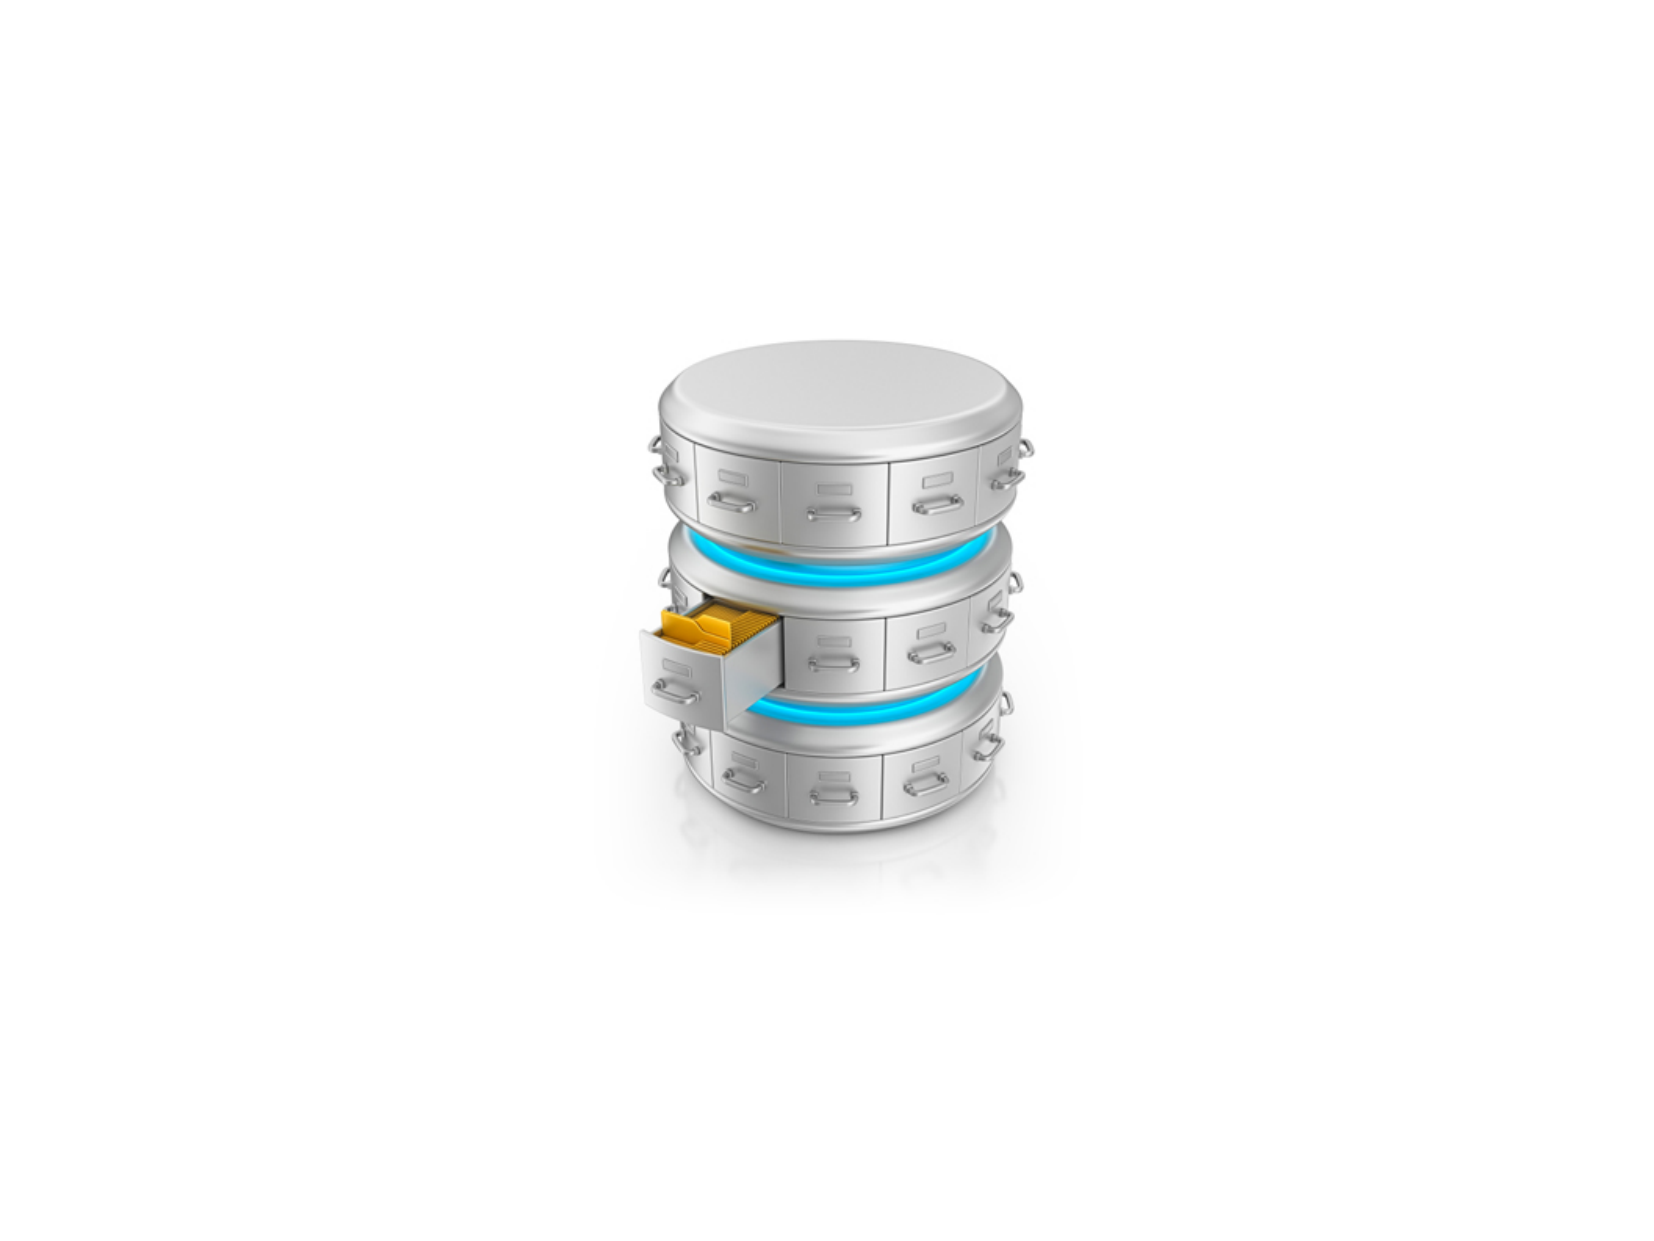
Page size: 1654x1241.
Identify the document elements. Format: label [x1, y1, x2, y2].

picture [522, 328, 1148, 922]
